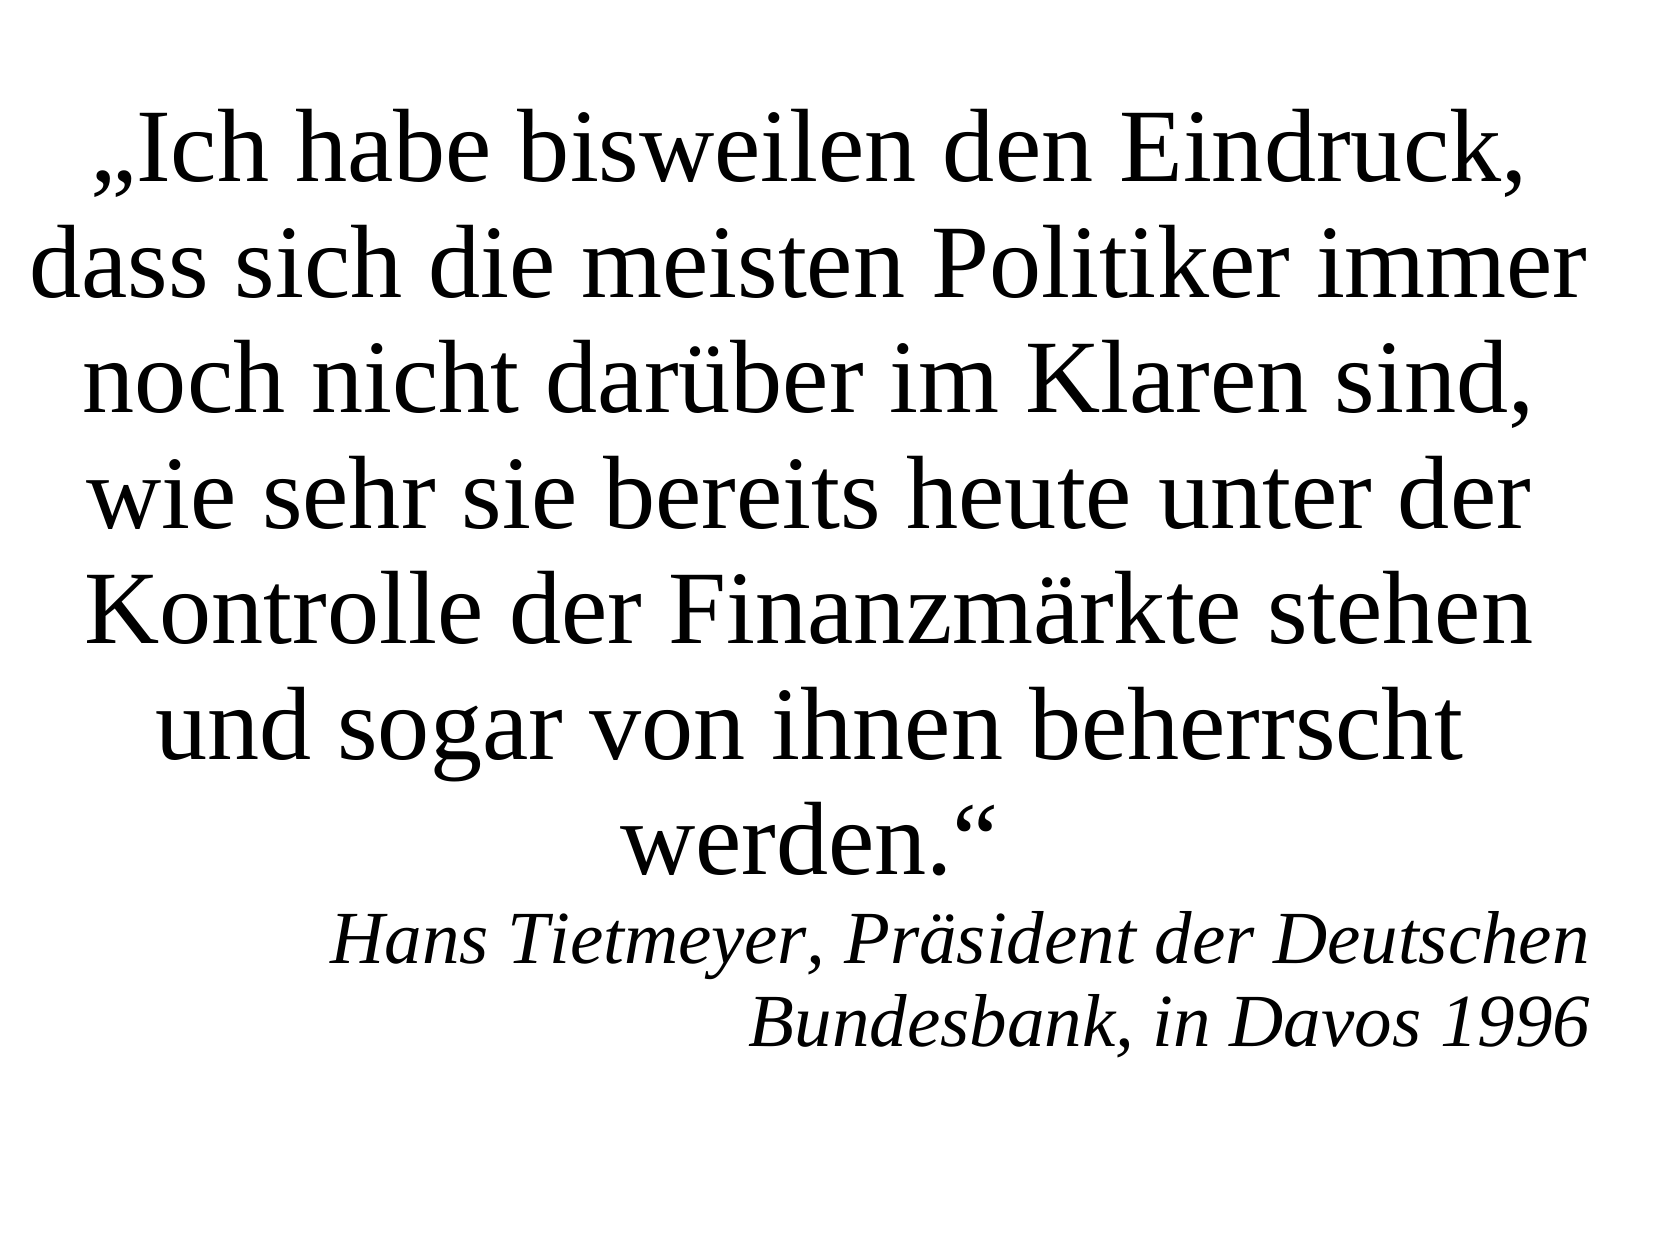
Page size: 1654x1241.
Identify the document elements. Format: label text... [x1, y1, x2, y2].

text_box „Ich habe bisweilen den Eindruck, dass sich die meisten Politiker immer noch nicht darüber im Klaren sind, wie sehr sie bereits heute unter der Kontrolle der Finanzmärkte stehen und sogar von ihnen beherrscht werden.“ Hans Tietmeyer, Präsident der Deutschen Bundesbank, in Davos 1996 [29, 88, 1595, 1182]
